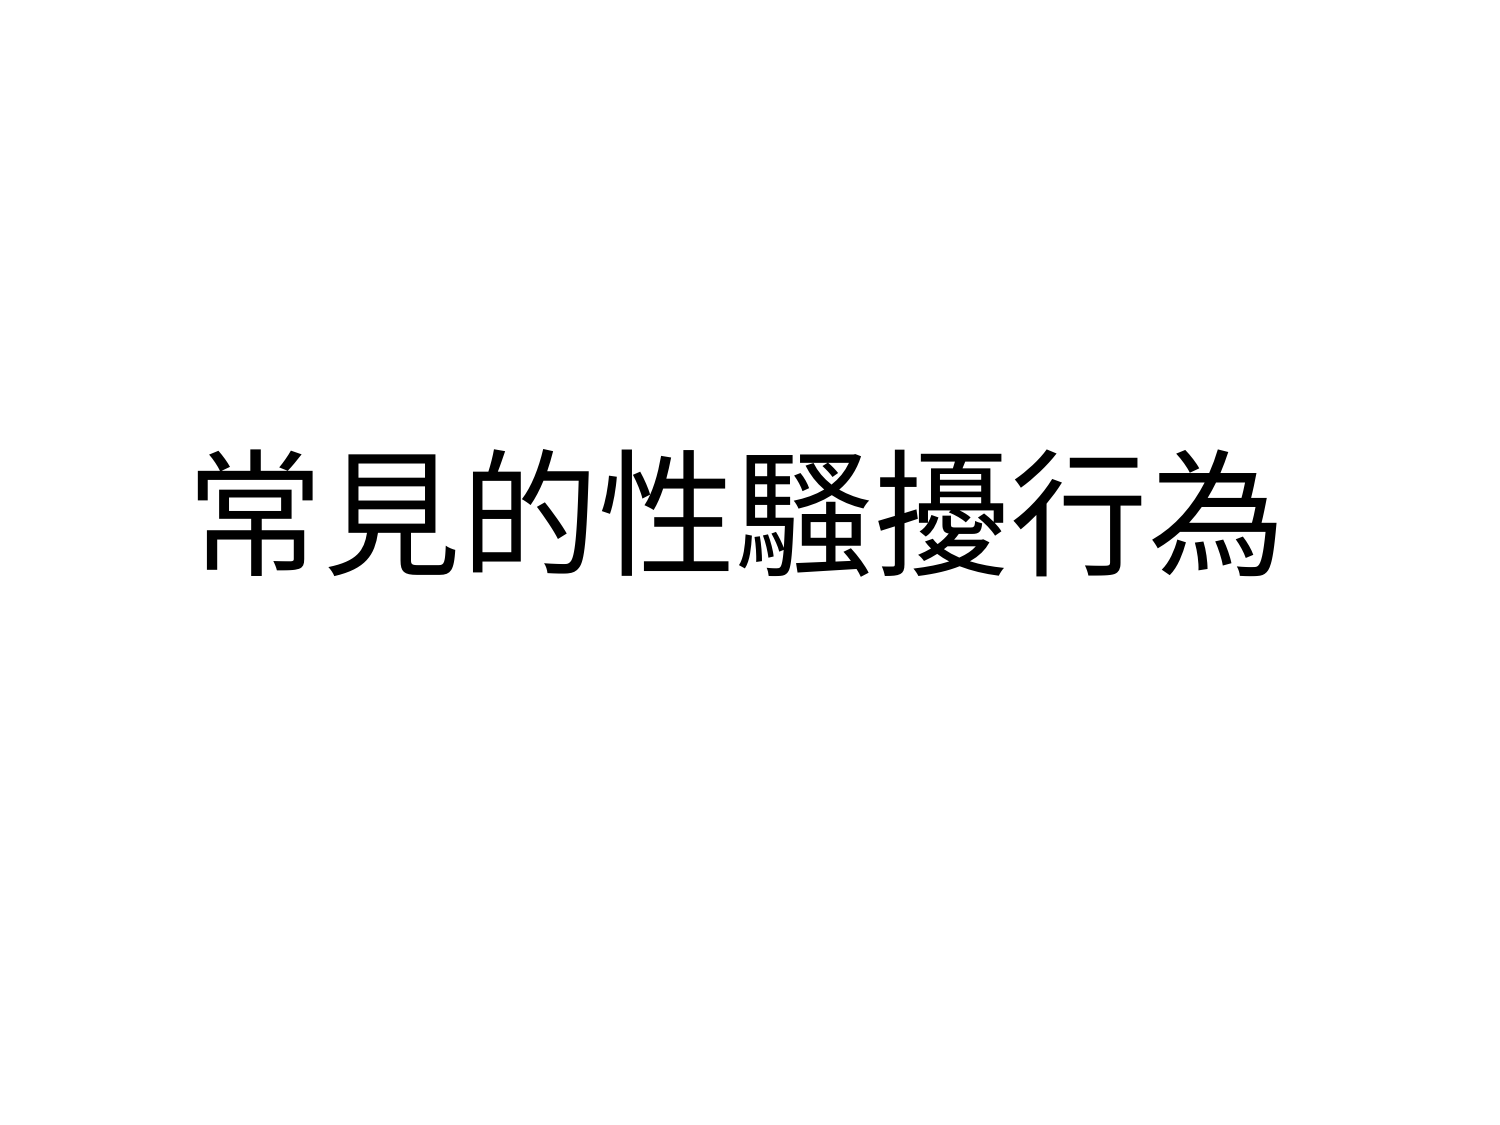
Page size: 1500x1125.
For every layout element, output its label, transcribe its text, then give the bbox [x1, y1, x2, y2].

list 常見的性騷擾行為 [171, 420, 1447, 768]
